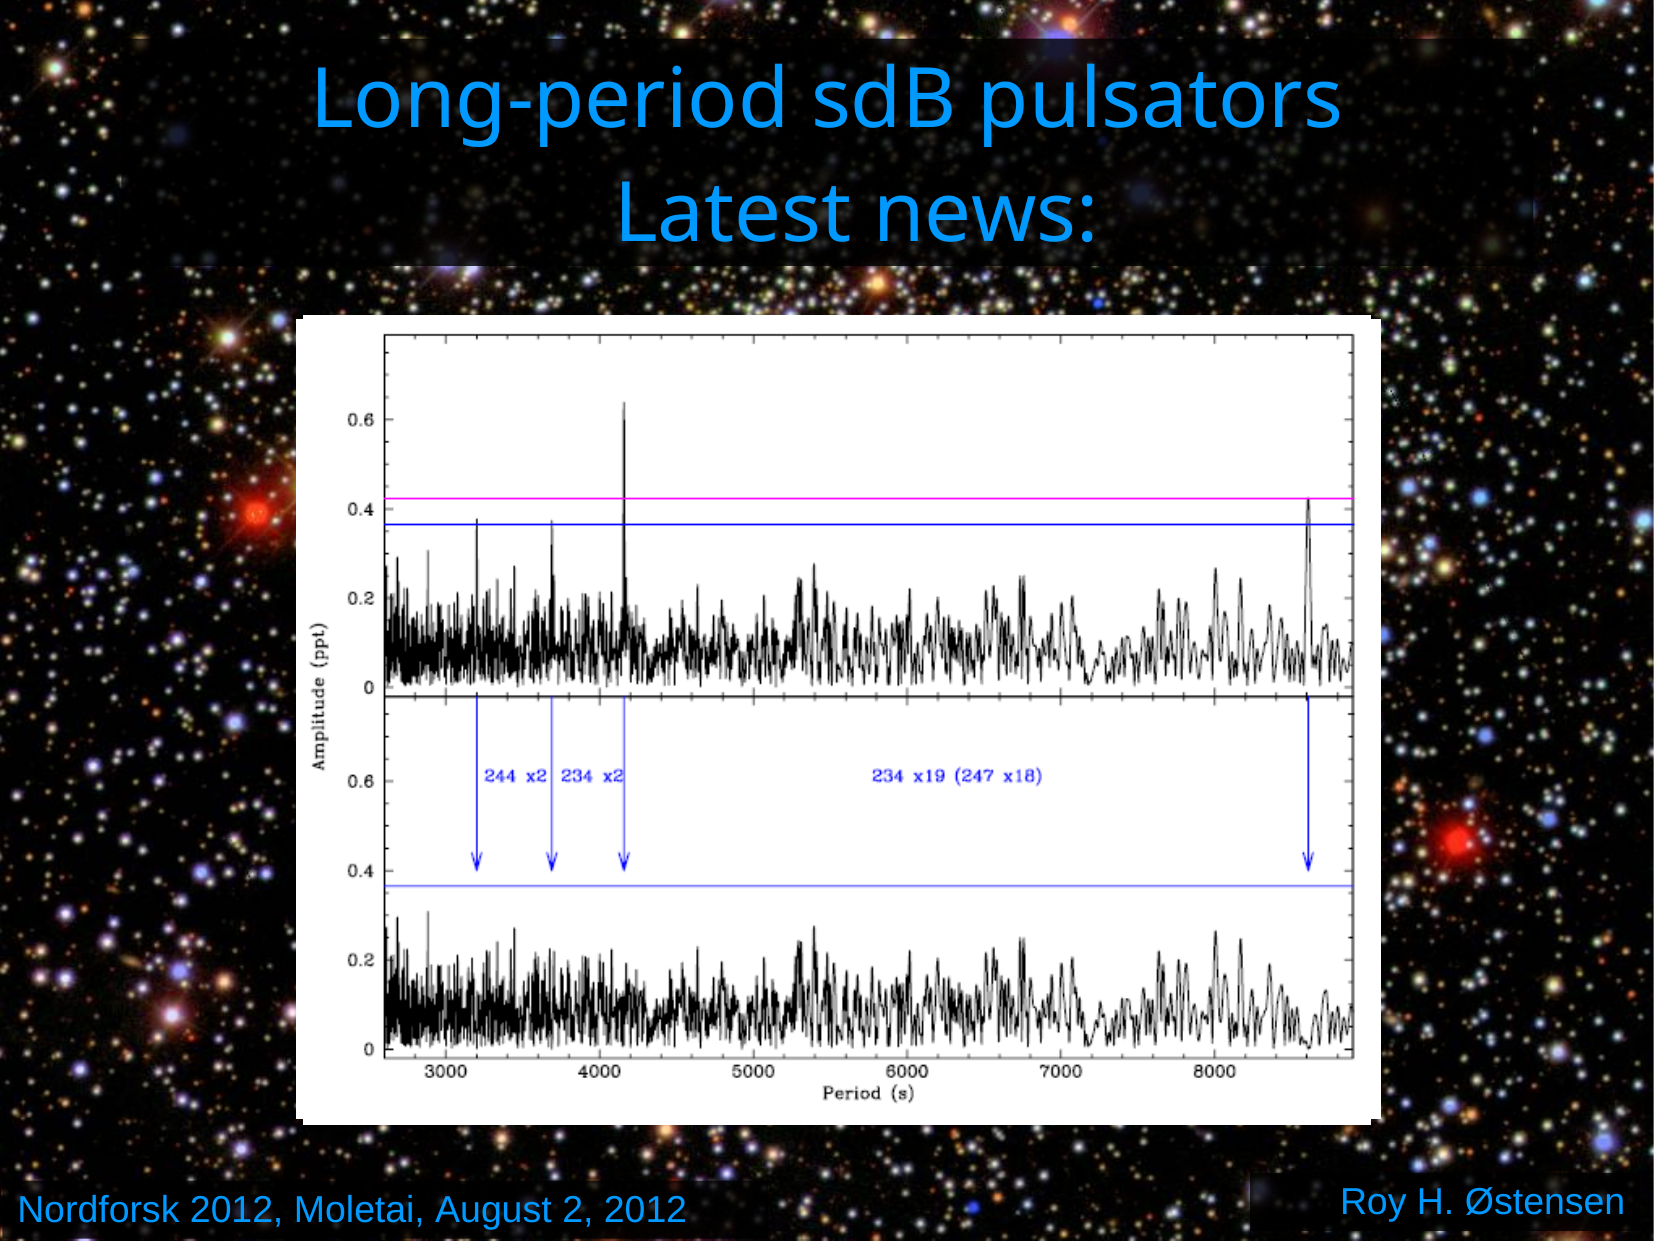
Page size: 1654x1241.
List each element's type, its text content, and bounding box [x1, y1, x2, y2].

title Long-period sdB pulsators Latest news: [121, 45, 1534, 259]
picture [0, 0, 1654, 1241]
